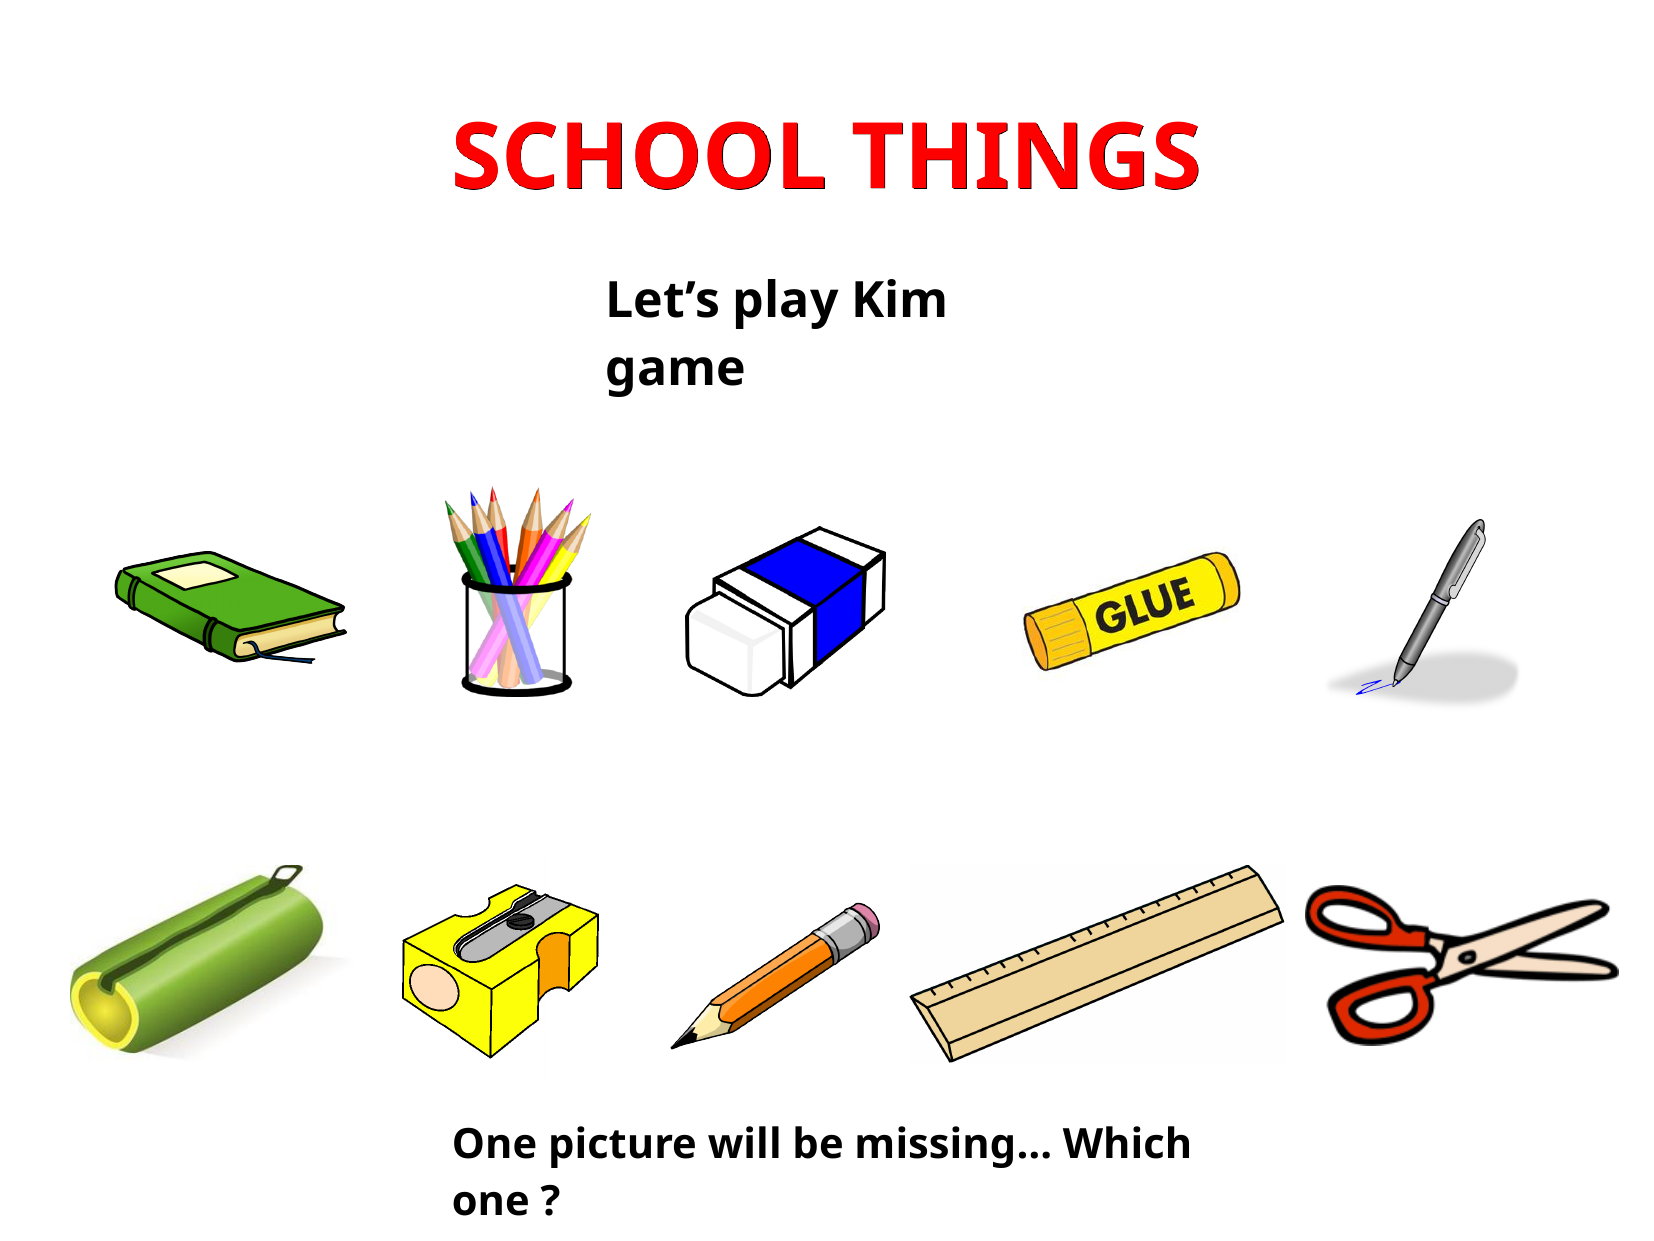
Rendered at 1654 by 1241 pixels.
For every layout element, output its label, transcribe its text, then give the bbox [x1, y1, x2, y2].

picture [909, 865, 1286, 1063]
text_box One picture will be missing… Which one ? [437, 1105, 1288, 1205]
picture [661, 890, 889, 1062]
text_box Let’s play Kim game [590, 256, 1111, 334]
title SCHOOL THINGS [82, 49, 1571, 257]
picture [445, 486, 591, 697]
picture [108, 543, 355, 674]
picture [1311, 519, 1533, 717]
picture [1305, 885, 1619, 1046]
picture [1022, 502, 1241, 721]
picture [685, 526, 886, 697]
picture [70, 865, 355, 1063]
picture [377, 850, 628, 1083]
